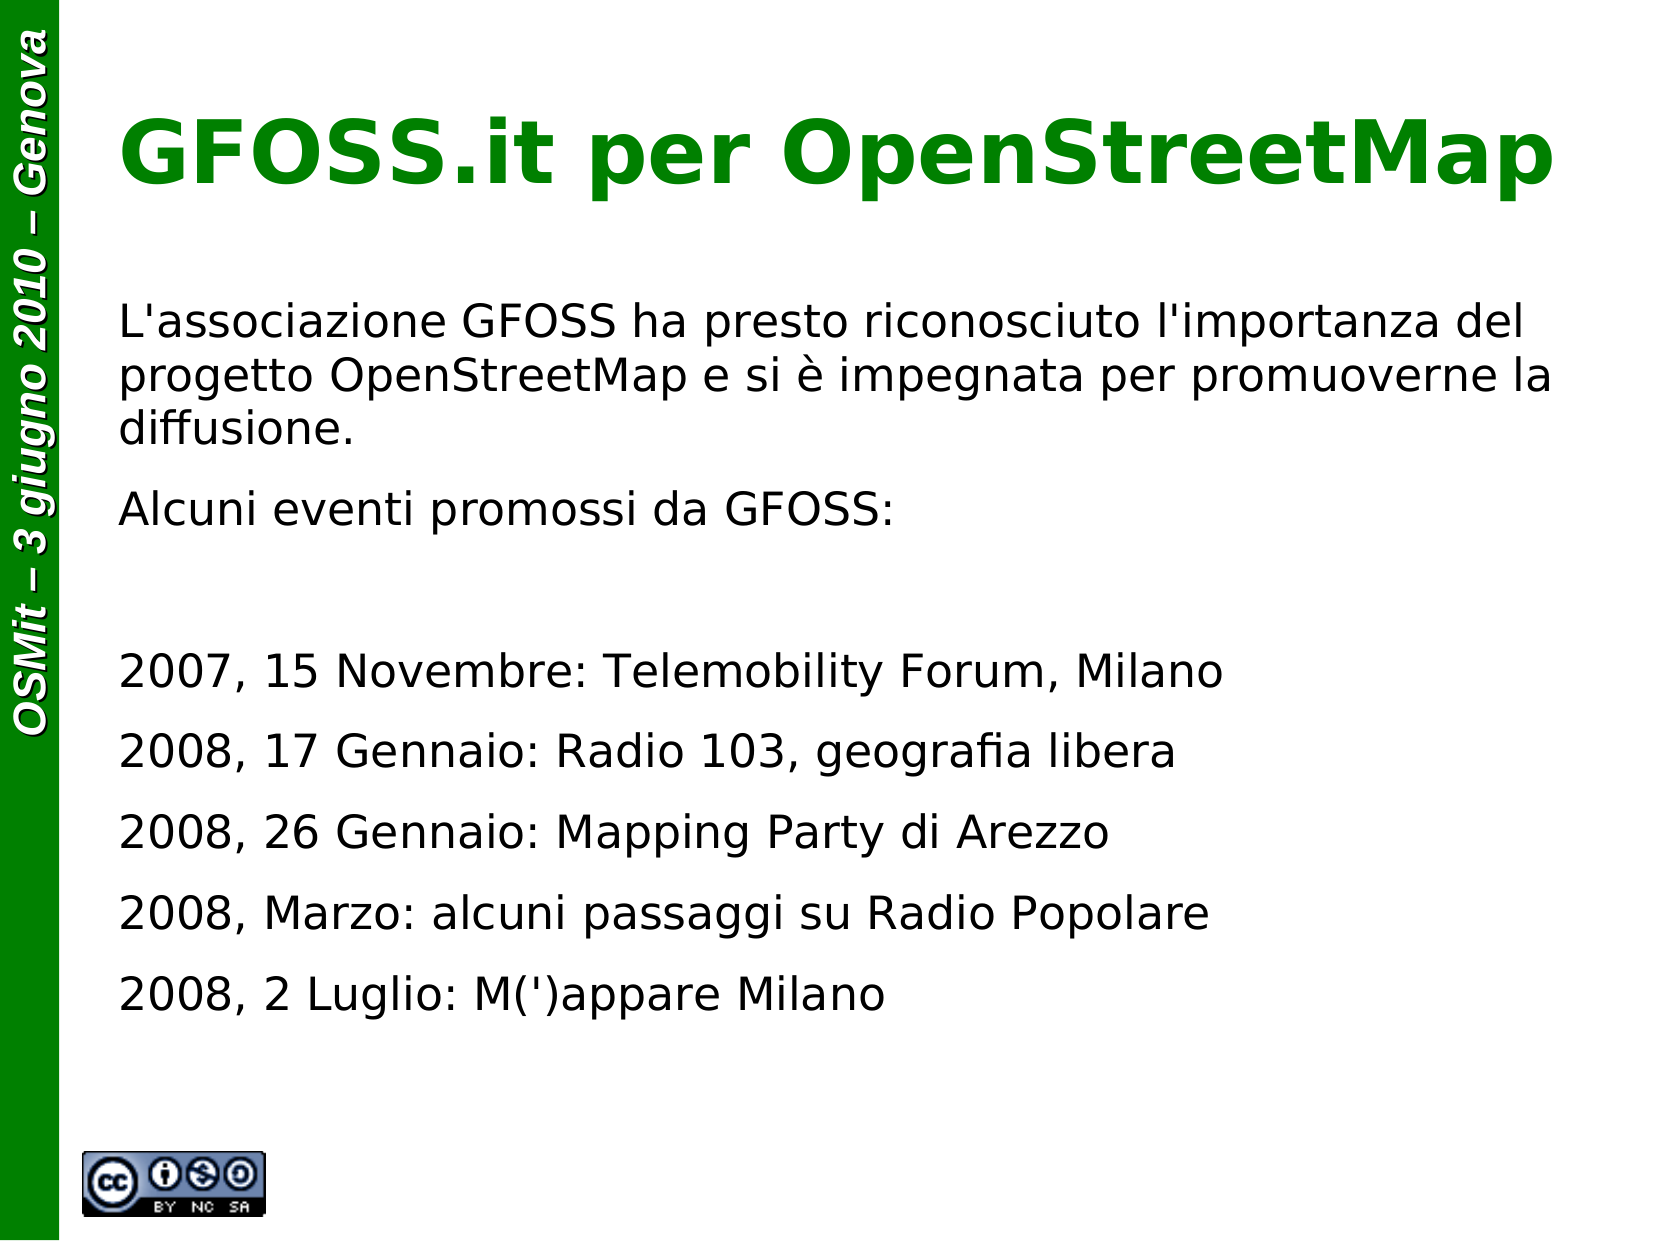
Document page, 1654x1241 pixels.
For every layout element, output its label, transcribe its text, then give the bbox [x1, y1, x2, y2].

picture [82, 1151, 266, 1217]
title GFOSS.it per OpenStreetMap [118, 56, 1565, 249]
list L'associazione GFOSS ha presto riconosciuto l'importanza del progetto OpenStreetMap e si è impegnata per promuoverne la diffusione. Alcuni eventi promossi da GFOSS: 2007, 15 Novembre: Telemobility Forum, Milano 2008, 17 Gennaio: Radio 103, geografia libera 2008, 26 Gennaio: Mapping Party di Arezzo 2008, Marzo: alcuni passaggi su Radio Popolare 2008, 2 Luglio: M(')appare Milano [118, 295, 1565, 1022]
